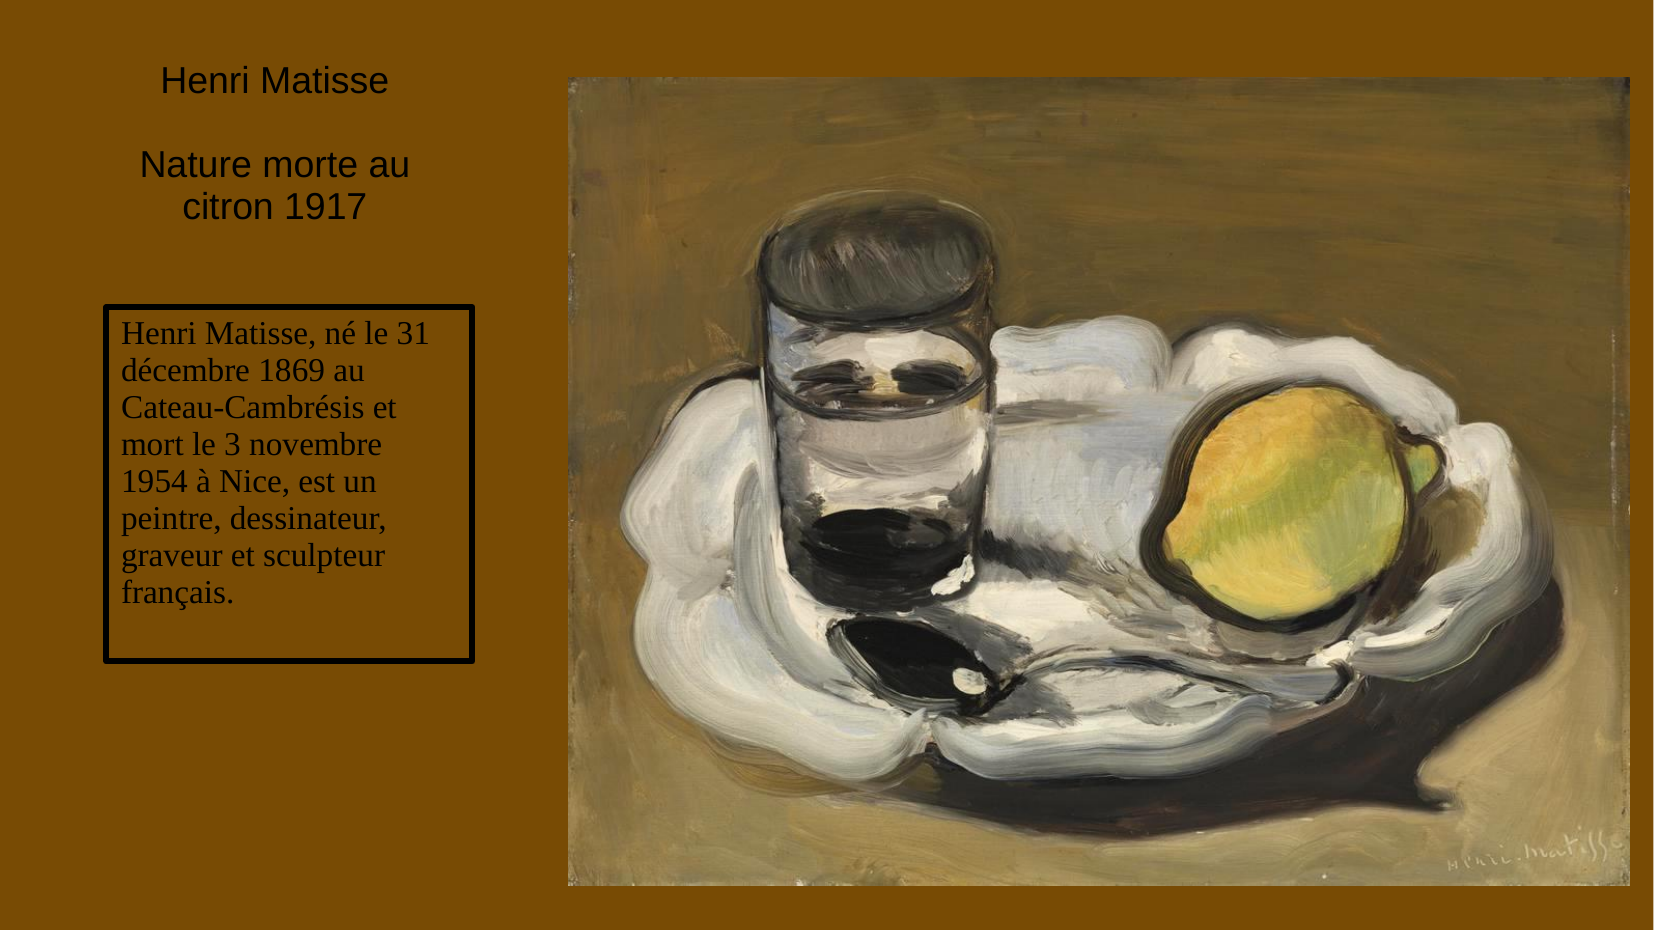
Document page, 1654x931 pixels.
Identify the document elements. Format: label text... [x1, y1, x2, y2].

title Henri Matisse Nature morte au citron 1917 [136, 59, 414, 228]
text_box Henri Matisse, né le 31 décembre 1869 au Cateau-Cambrésis et mort le 3 novembre 1954 à Nice, est un peintre, dessinateur, graveur et sculpteur français. [106, 307, 473, 662]
picture [568, 77, 1630, 886]
